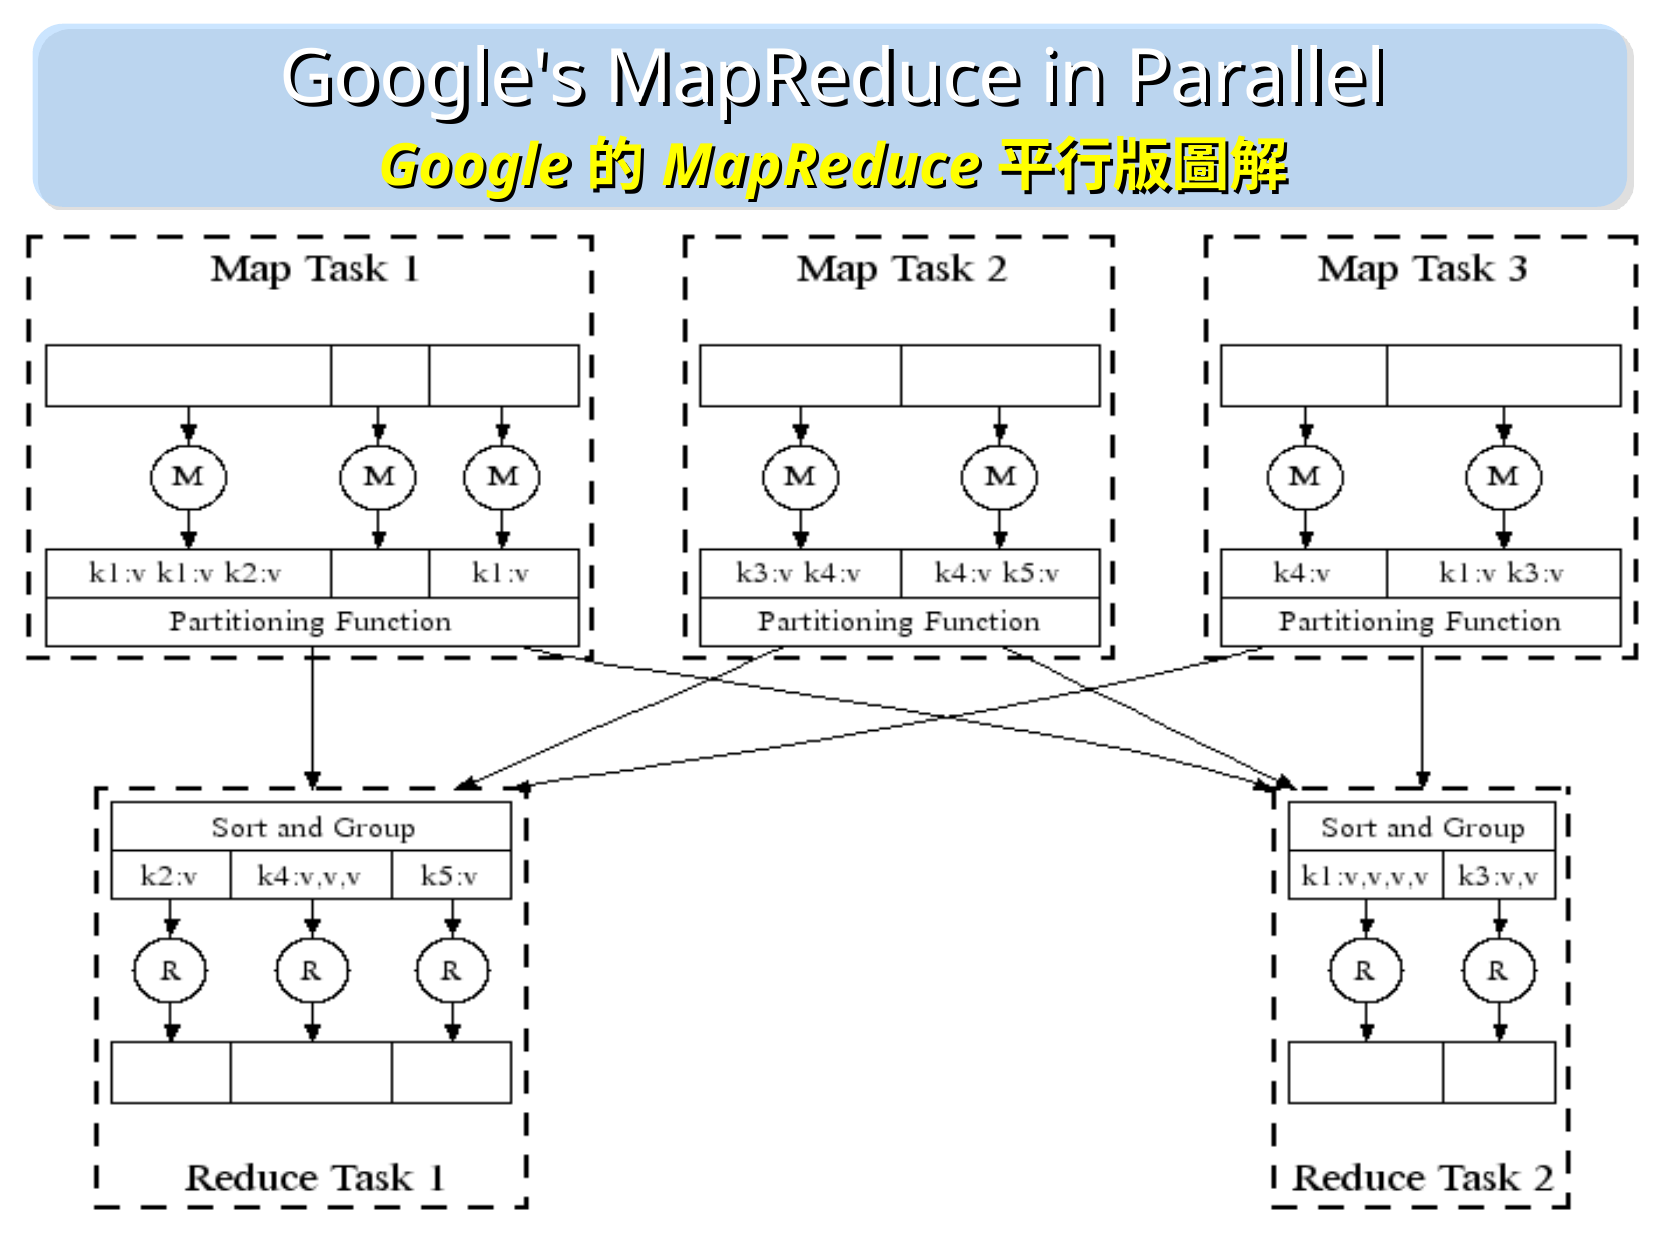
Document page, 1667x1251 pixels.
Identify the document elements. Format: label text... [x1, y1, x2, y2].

text_box [32, 23, 124, 207]
title Google's MapReduce in Parallel Google的MapReduce平行版圖解 [124, 13, 1542, 214]
text_box [1542, 23, 1628, 207]
text_box [0, 210, 1667, 1251]
